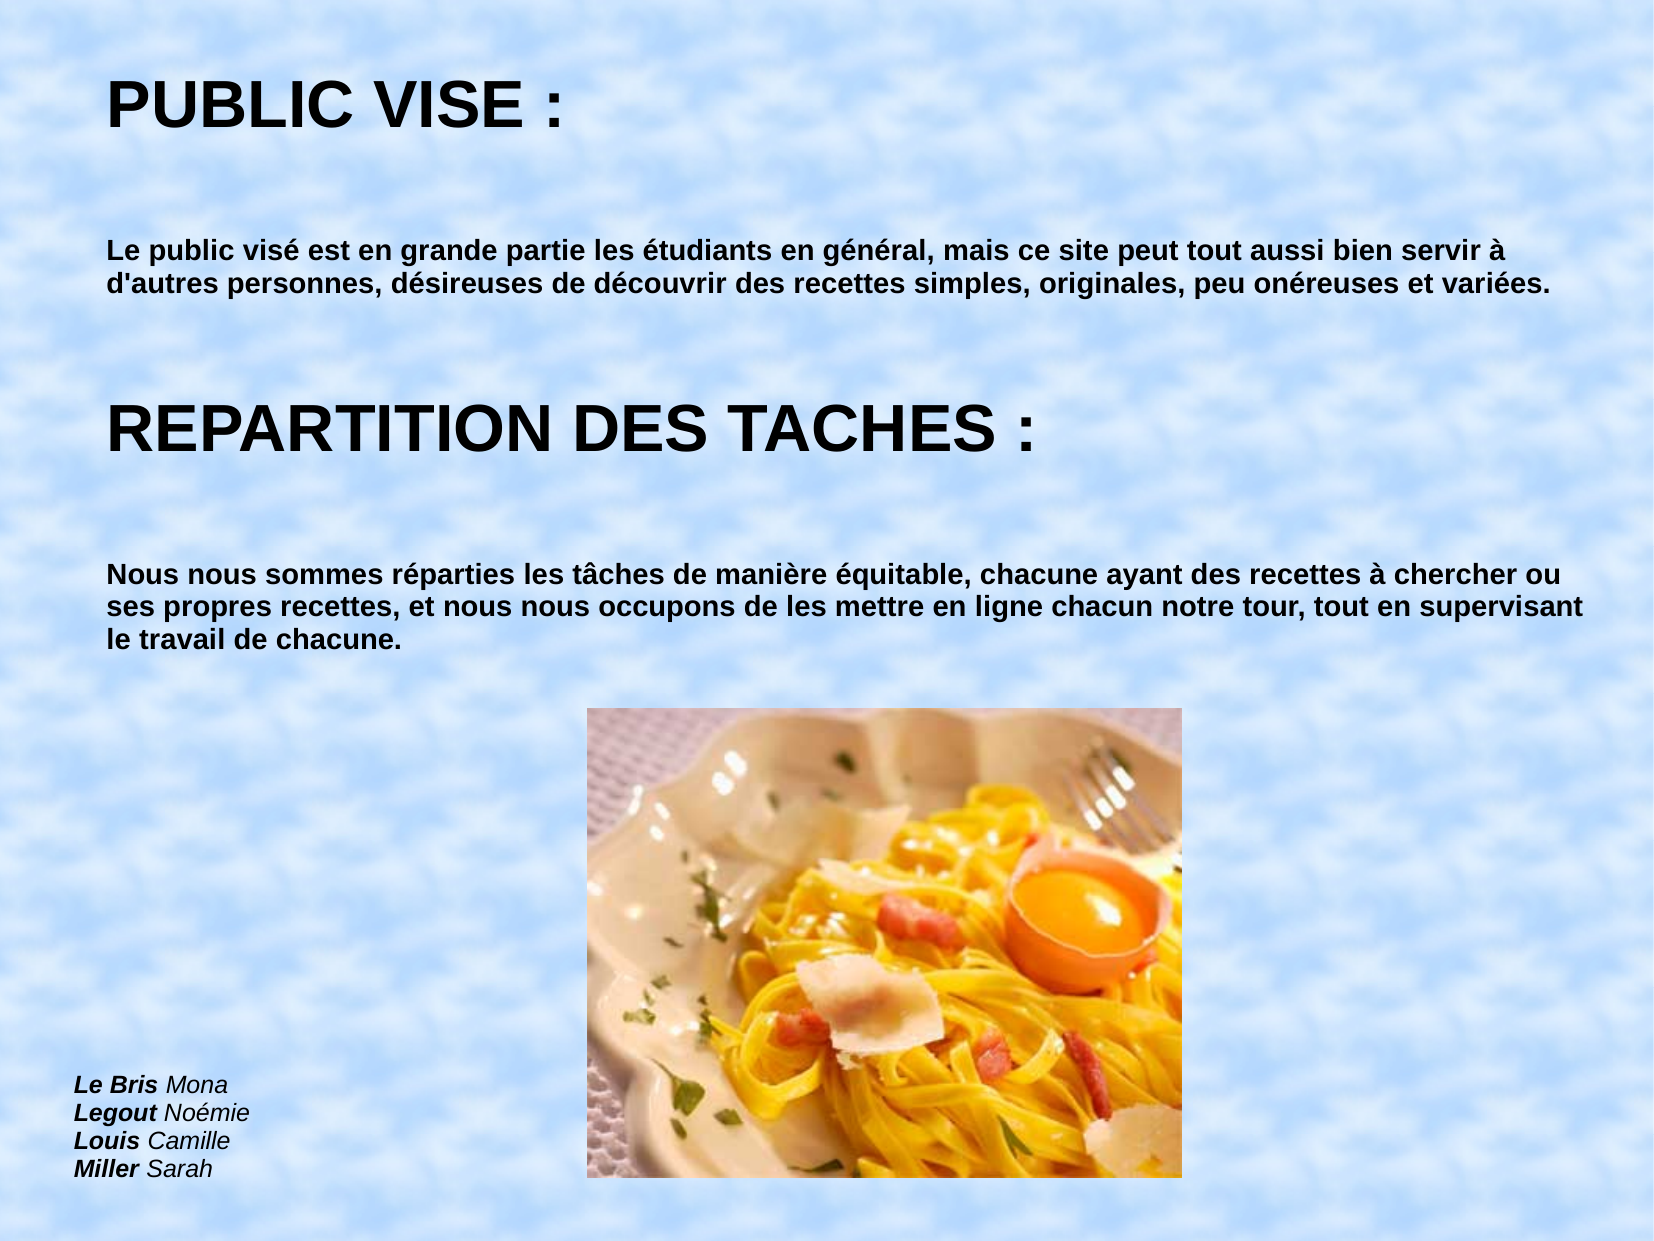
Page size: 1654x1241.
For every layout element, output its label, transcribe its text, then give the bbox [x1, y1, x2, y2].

text_box Le Bris Mona Legout Noémie Louis Camille Miller Sarah [59, 1063, 473, 1193]
list PUBLIC VISE : Le public visé est en grande partie les étudiants en général, mais ce site peut tout aussi bien servir à d'autres personnes, désireuses de découvrir des recettes simples, originales, peu onéreuses et variées. REPARTITION DES TACHES : Nous nous sommes réparties les tâches de manière équitable, chacune ayant des recettes à chercher ou ses propres recettes, et nous nous occupons de les mettre en ligne chacun notre tour, tout en supervisant le travail de chacune. [106, 67, 1595, 886]
picture [0, 0, 1654, 1241]
